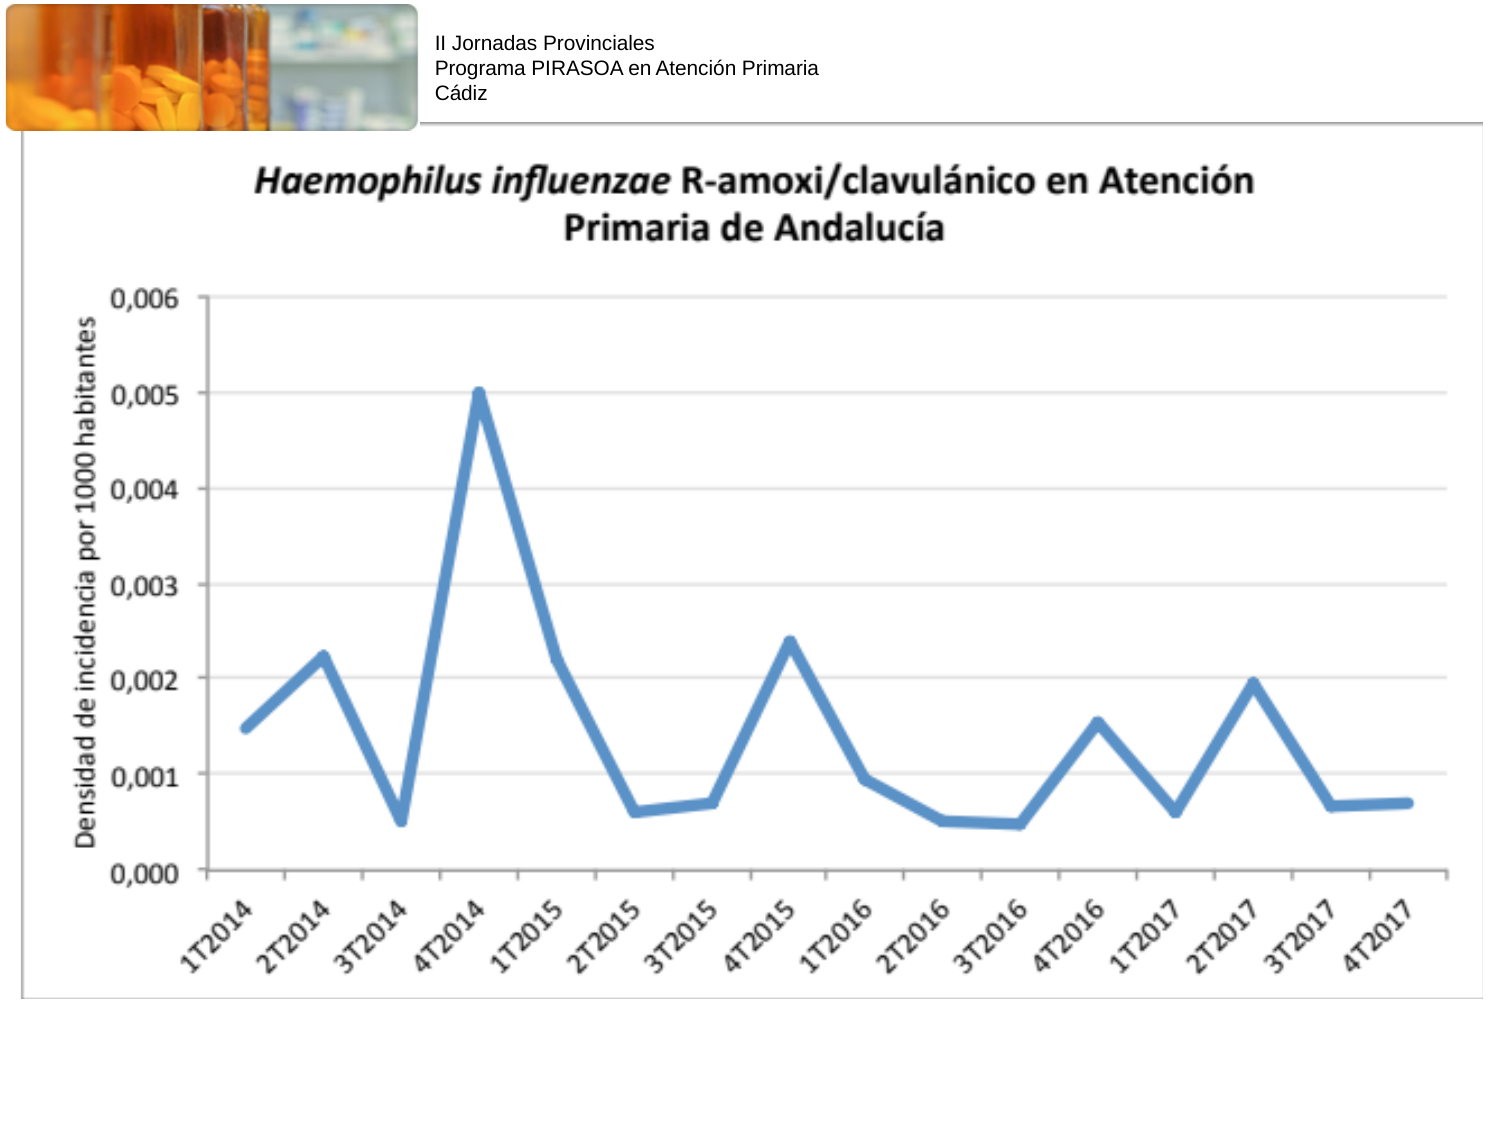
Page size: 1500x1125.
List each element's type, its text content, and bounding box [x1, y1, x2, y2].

picture [5, 4, 1483, 999]
text_box II Jornadas Provinciales Programa PIRASOA en Atención Primaria Cádiz [420, 22, 882, 112]
